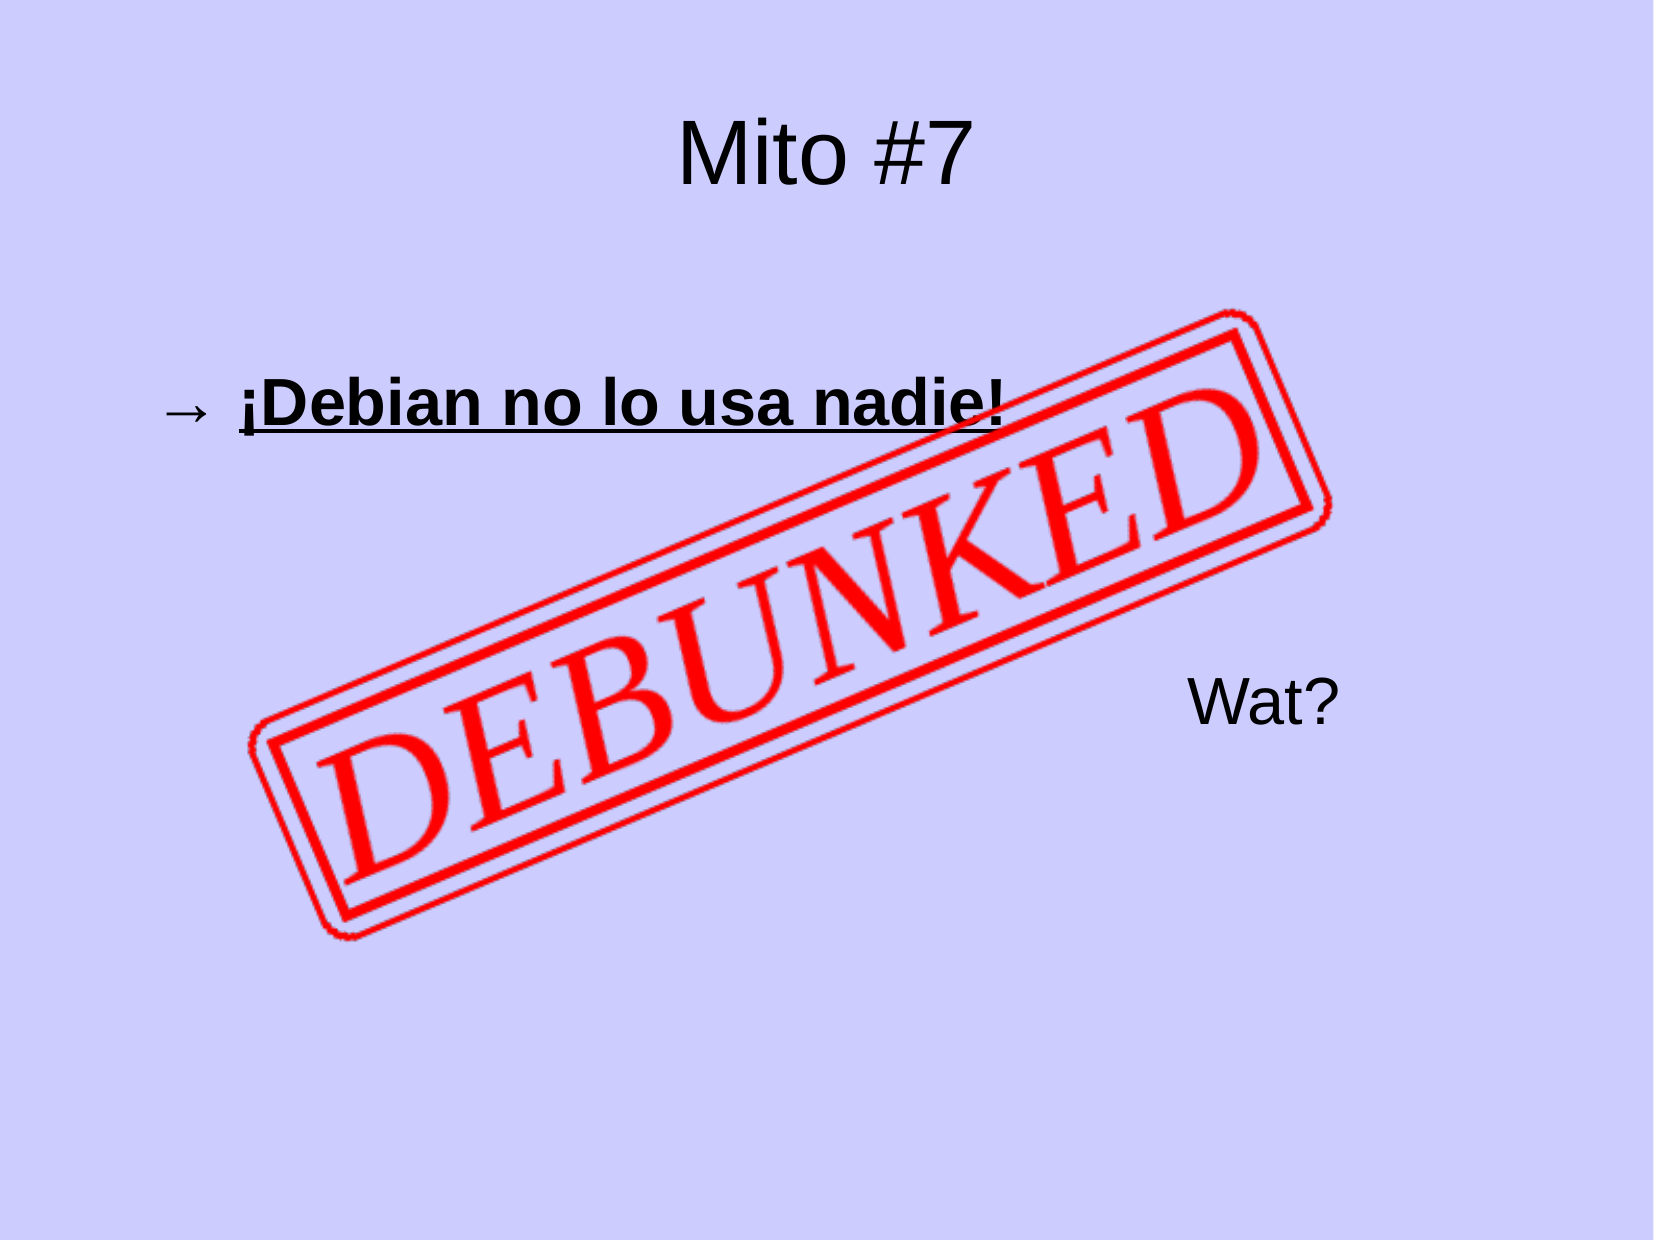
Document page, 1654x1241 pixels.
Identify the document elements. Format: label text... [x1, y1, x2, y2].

picture [213, 293, 1345, 952]
list → ¡Debian no lo usa nadie! Wat? [82, 290, 1571, 1010]
title Mito #7 [82, 49, 1571, 257]
